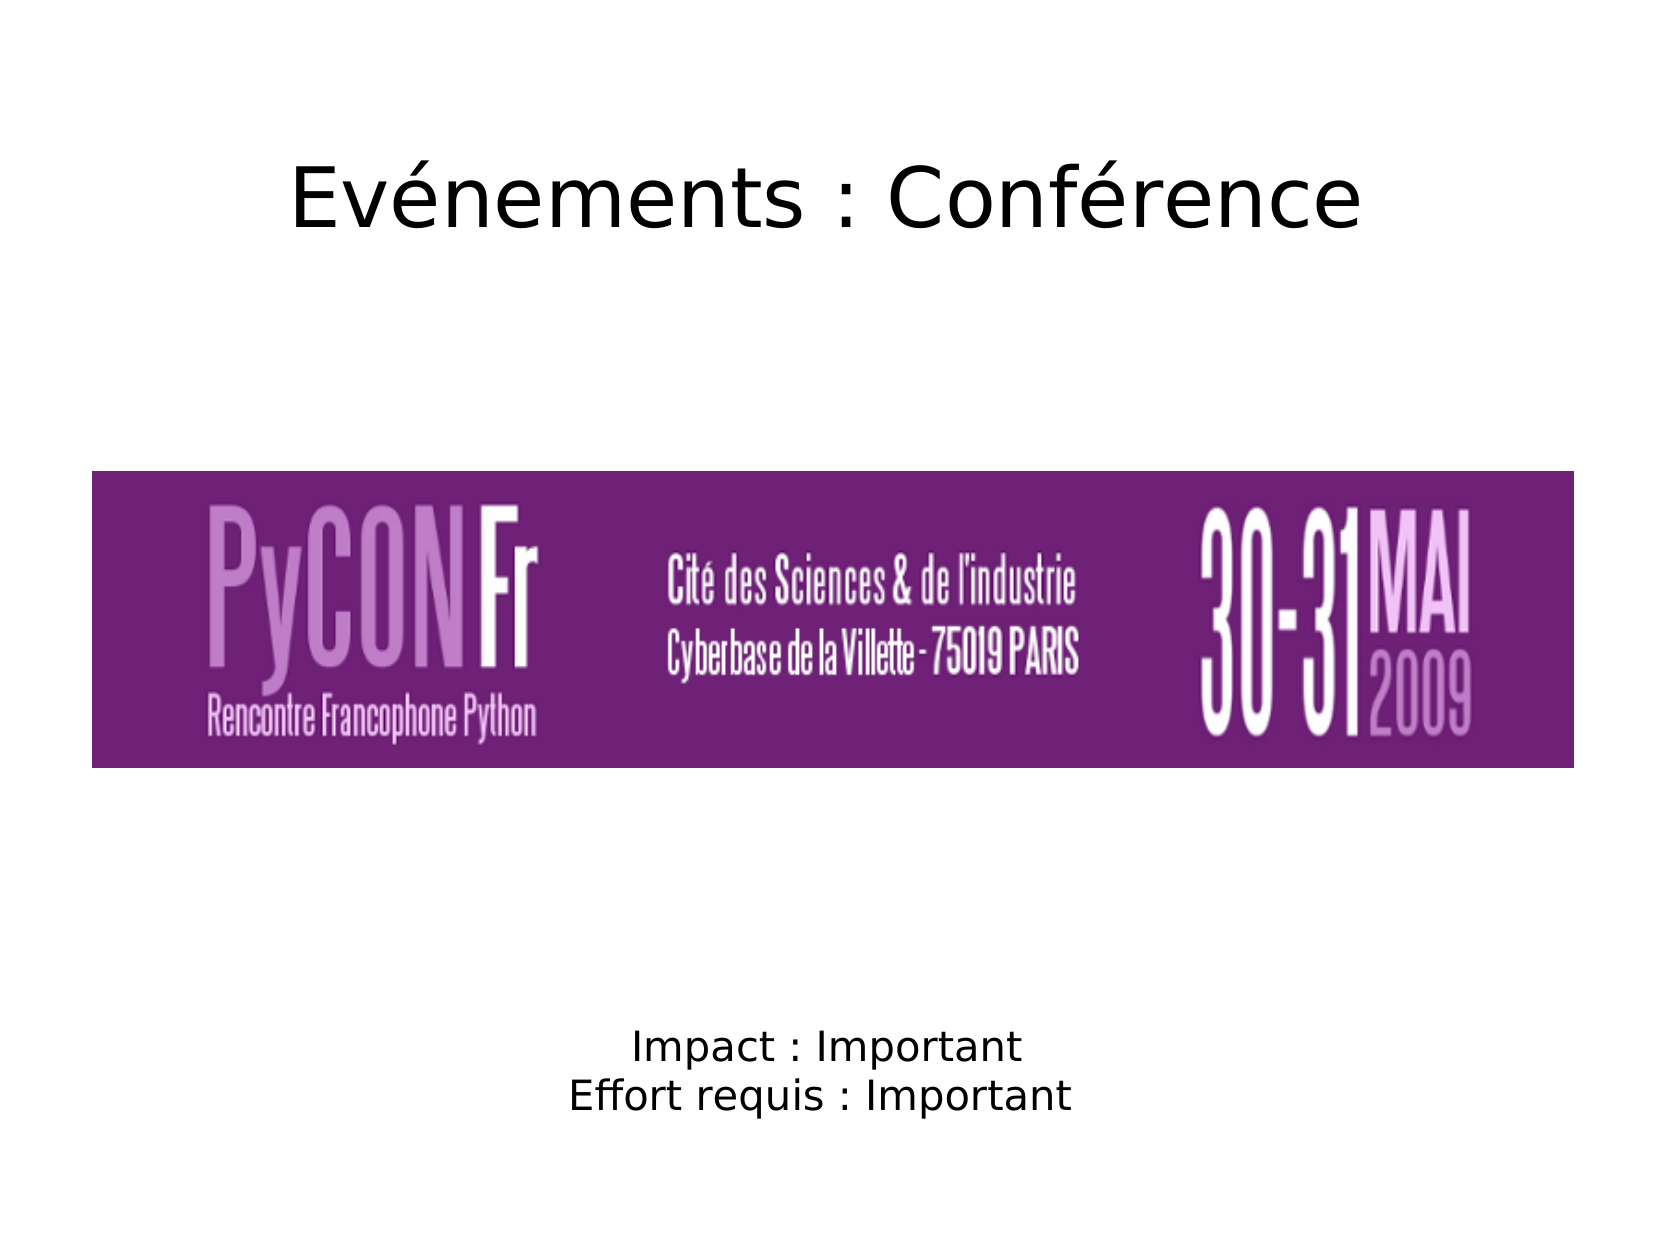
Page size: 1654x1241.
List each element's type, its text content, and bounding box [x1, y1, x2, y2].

text_box Evénements : Conférence Impact : Important Effort requis : Important [0, 142, 1654, 1128]
picture [92, 471, 1574, 769]
